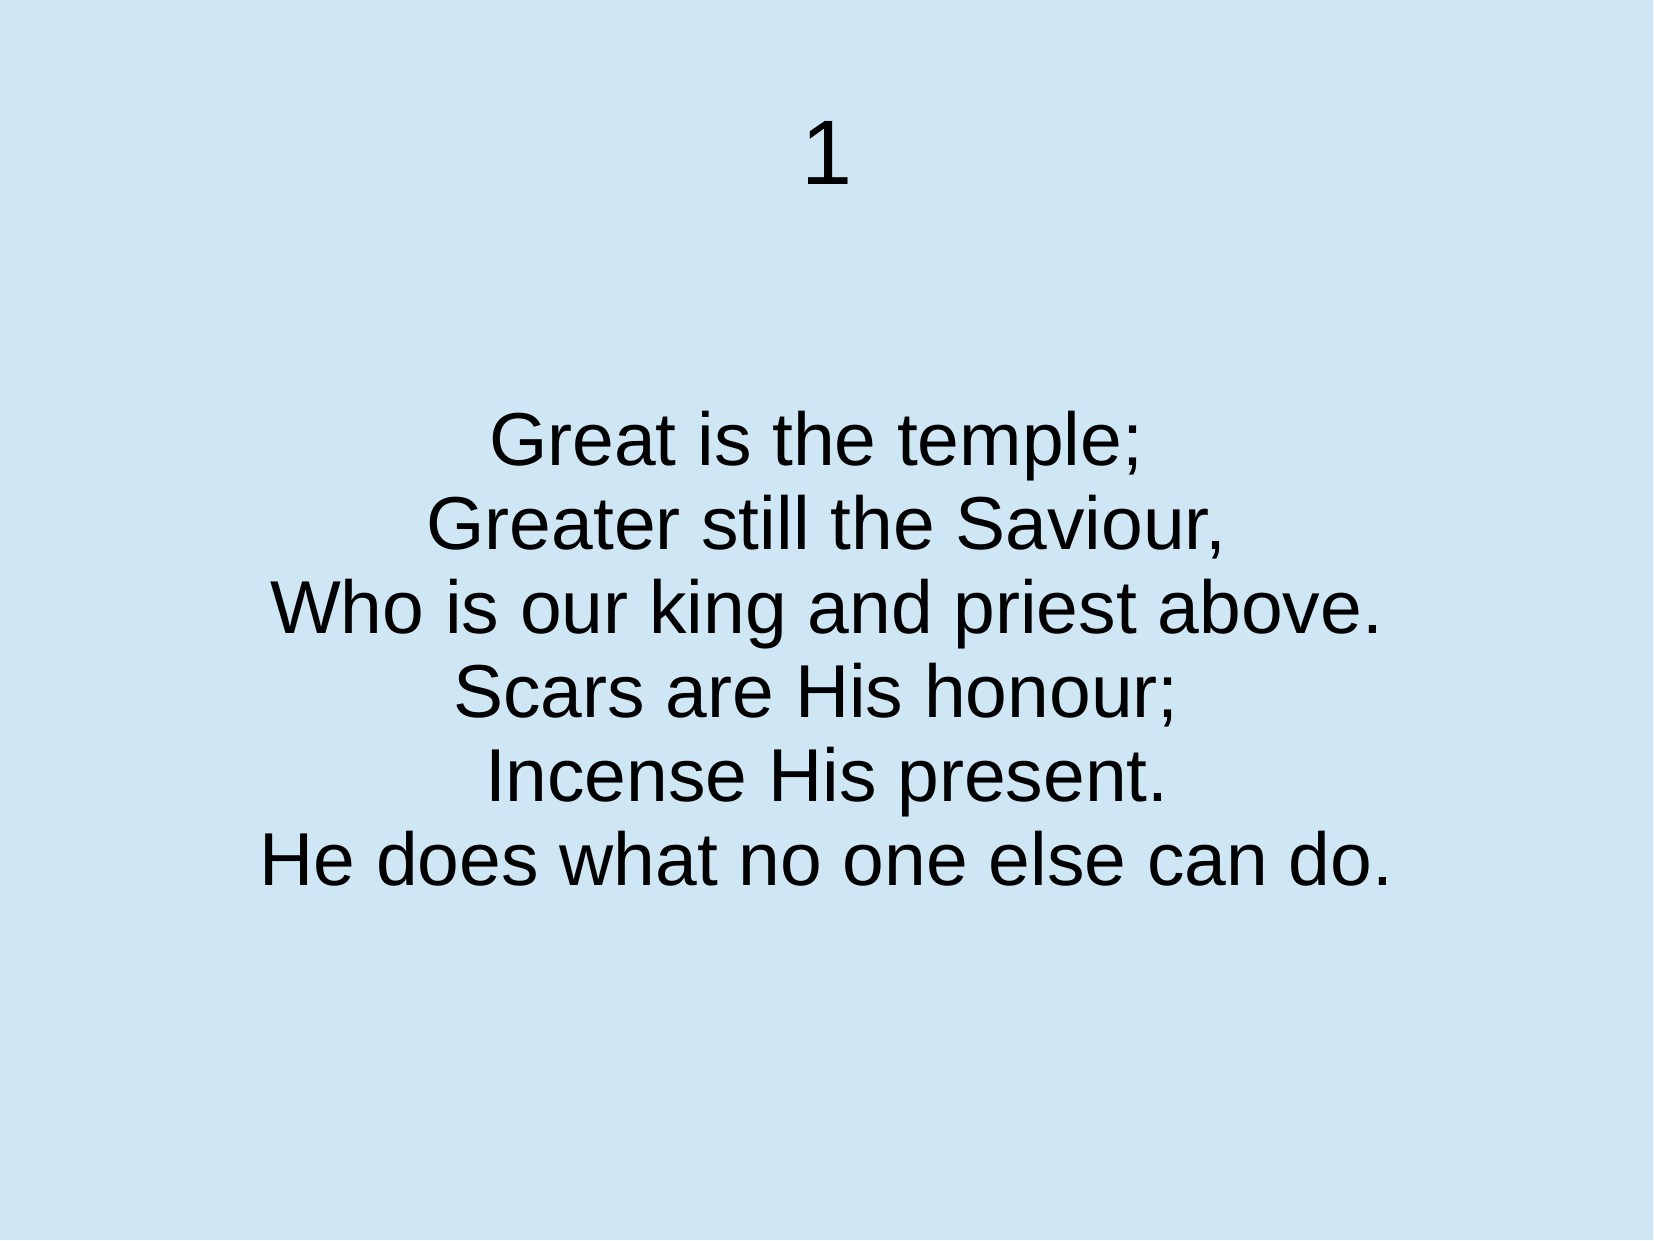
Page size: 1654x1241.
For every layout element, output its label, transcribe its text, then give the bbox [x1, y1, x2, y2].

title 1 [82, 49, 1571, 257]
subtitle Great is the temple; Greater still the Saviour, Who is our king and priest above. Scars are His honour; Incense His present. He does what no one else can do. [82, 290, 1571, 1010]
